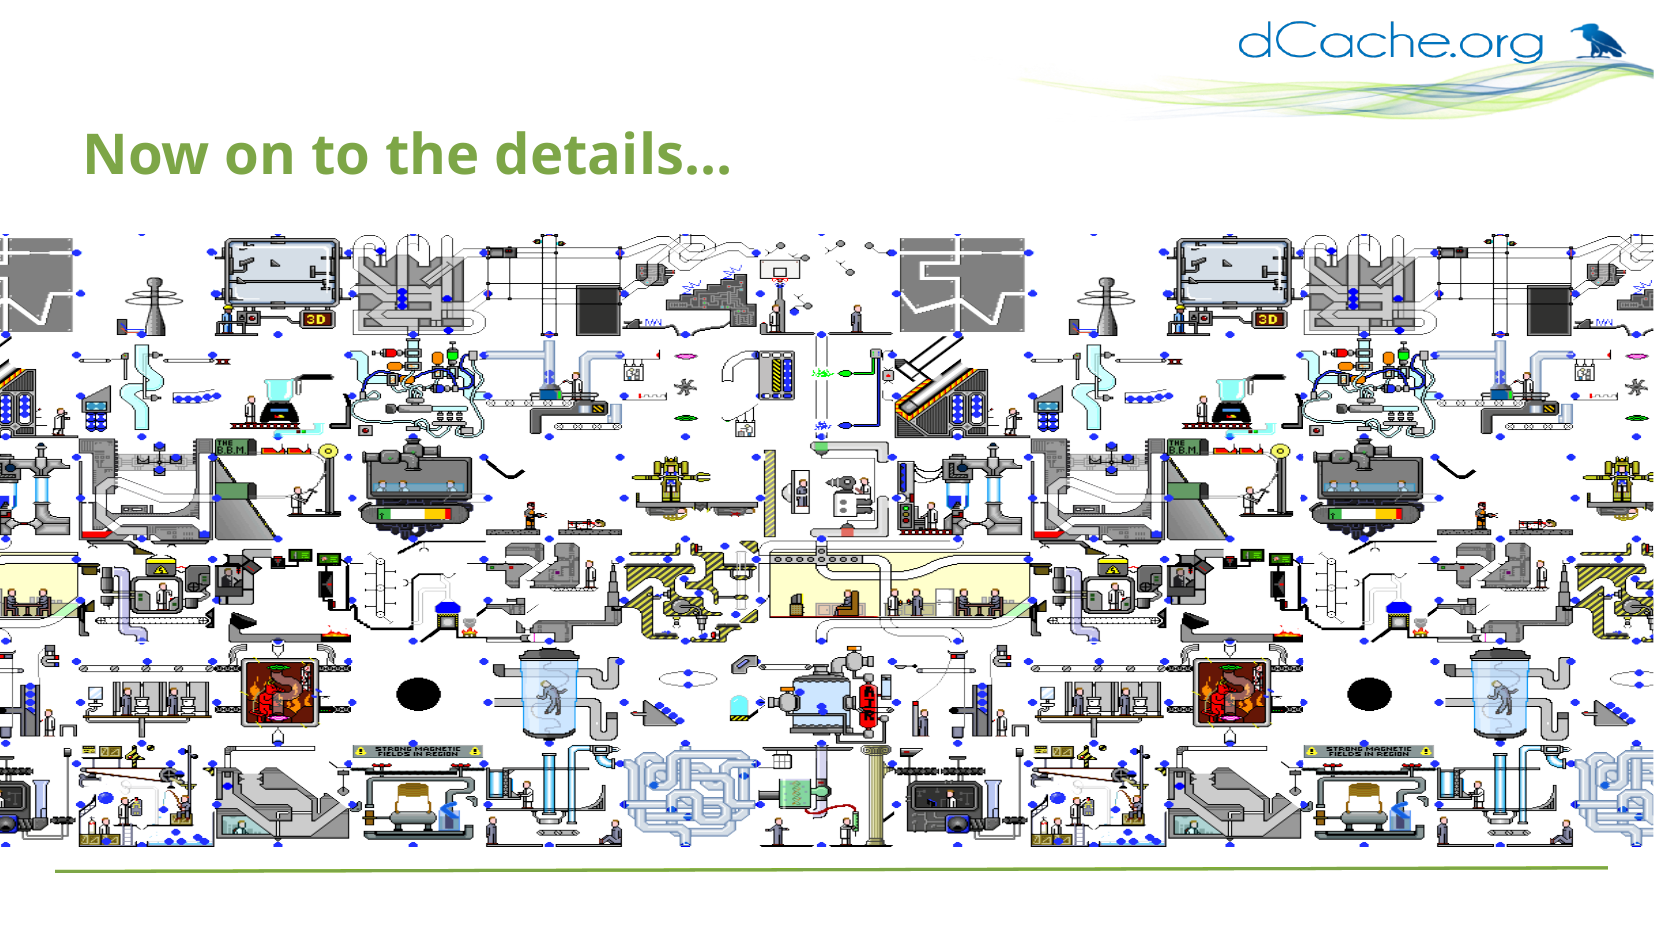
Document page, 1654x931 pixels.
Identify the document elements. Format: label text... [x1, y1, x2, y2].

picture [956, 12, 1654, 127]
picture [0, 234, 1654, 847]
title Now on to the details… [82, 116, 1605, 189]
